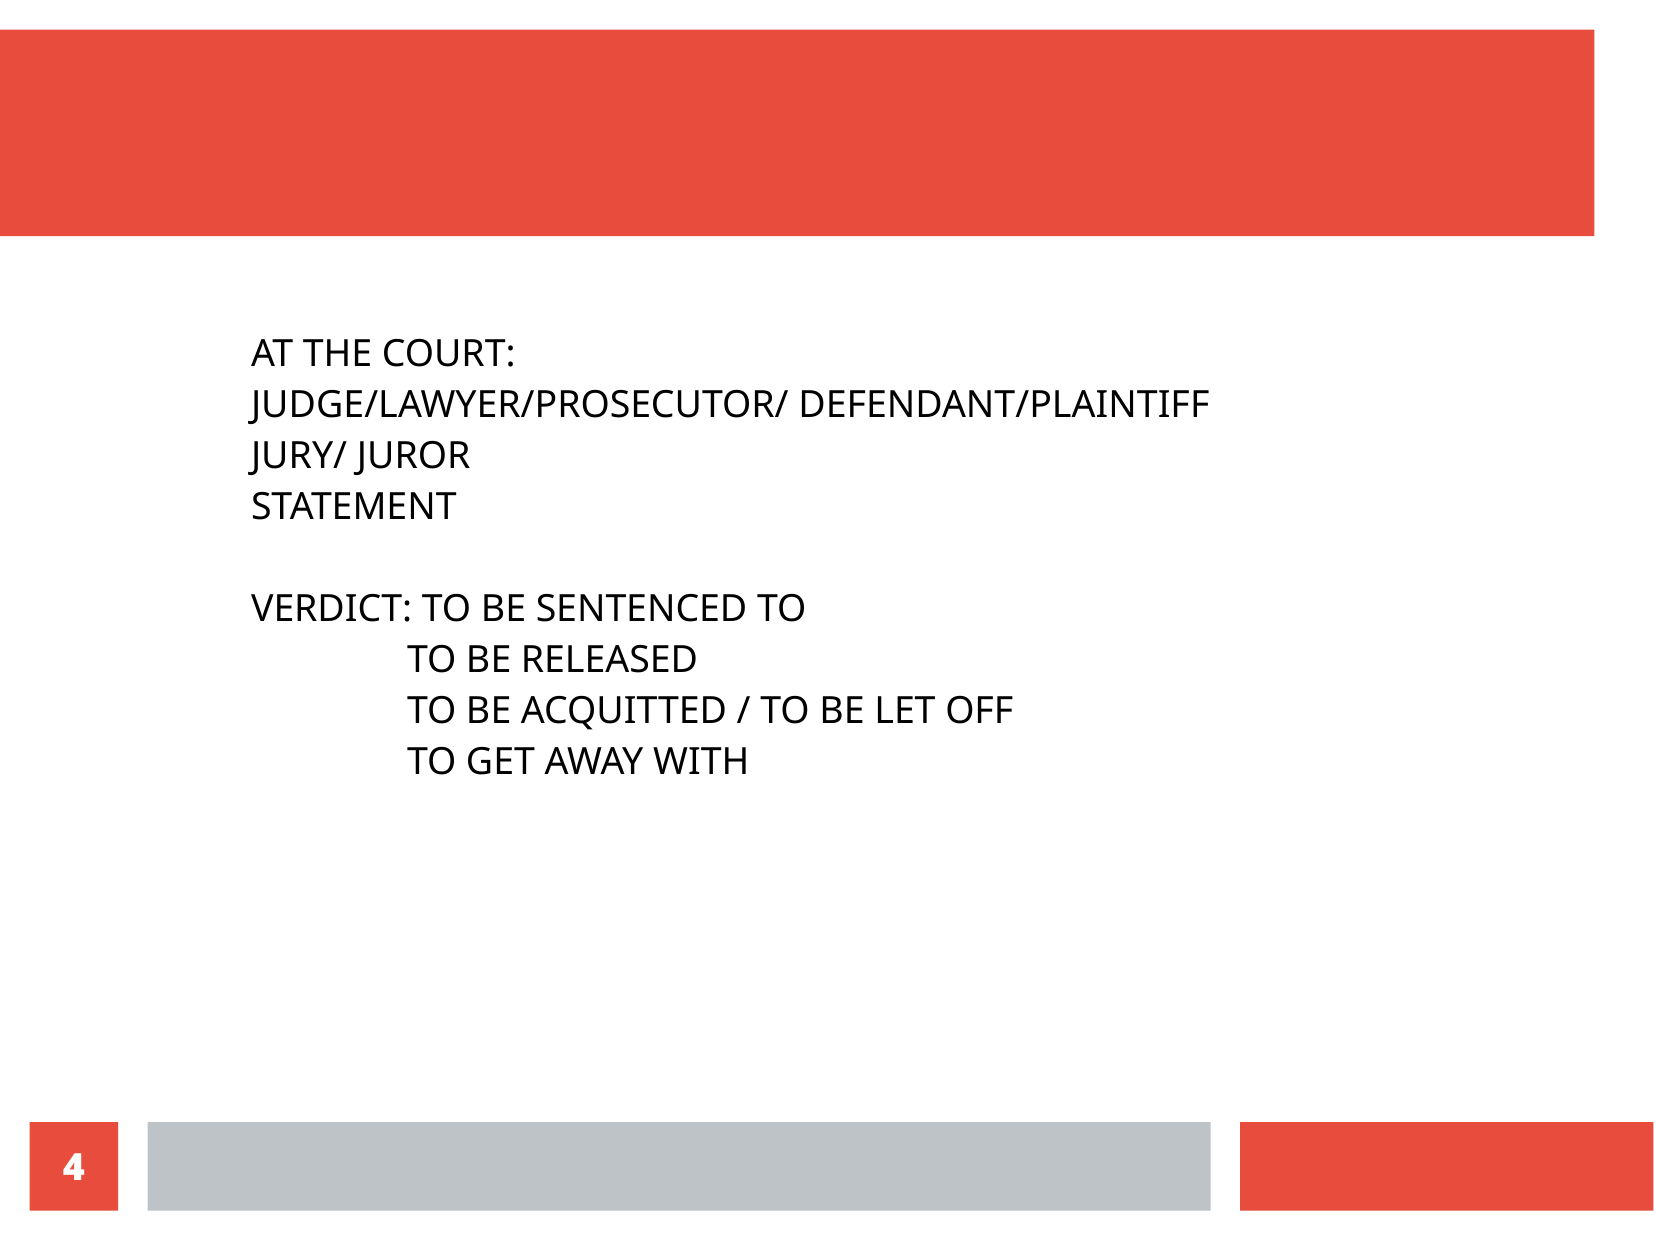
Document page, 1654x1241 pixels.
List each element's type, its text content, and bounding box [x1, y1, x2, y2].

text_box AT THE COURT: JUDGE/LAWYER/PROSECUTOR/ DEFENDANT/PLAINTIFF JURY/ JUROR STATEMENT VERDICT: TO BE SENTENCED TO TO BE RELEASED TO BE ACQUITTED / TO BE LET OFF TO GET AWAY WITH [236, 318, 1441, 813]
